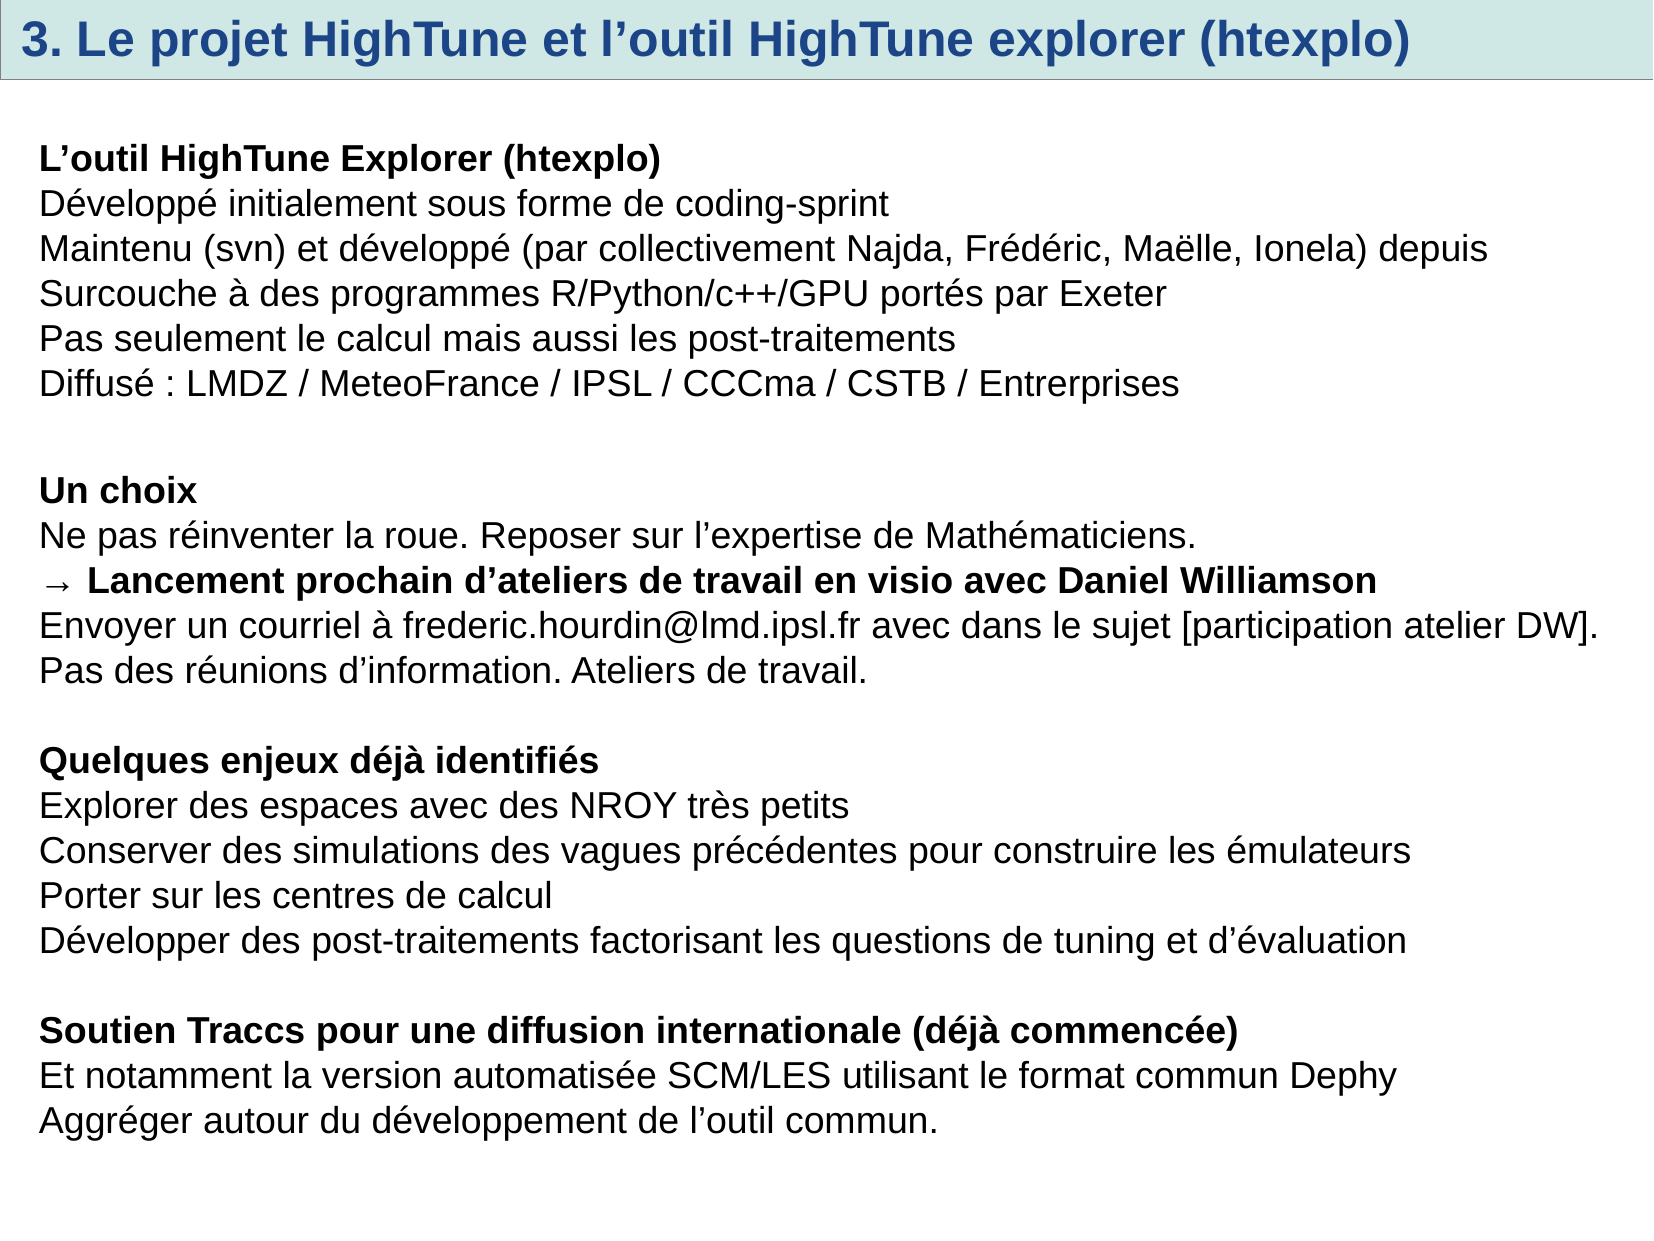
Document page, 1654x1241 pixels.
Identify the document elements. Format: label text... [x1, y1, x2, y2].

text_box [0, 0, 1653, 80]
text_box 3. Le projet HighTune et l’outil HighTune explorer (htexplo) [6, 3, 1428, 75]
text_box L’outil HighTune Explorer (htexplo) Développé initialement sous forme de coding-sprint Maintenu (svn) et développé (par collectivement Najda, Frédéric, Maëlle, Ionela) depuis Surcouche à des programmes R/Python/c++/GPU portés par Exeter Pas seulement le calcul mais aussi les post-traitements Diffusé : LMDZ / MeteoFrance / IPSL / CCCma / CSTB / Entrerprises Un choix Ne pas réinventer la roue. Reposer sur l’expertise de Mathématiciens. → Lancement prochain d’ateliers de travail en visio avec Daniel Williamson Envoyer un courriel à frederic.hourdin@lmd.ipsl.fr avec dans le sujet [participation atelier DW]. Pas des réunions d’information. Ateliers de travail. Quelques enjeux déjà identifiés Explorer des espaces avec des NROY très petits Conserver des simulations des vagues précédentes pour construire les émulateurs Porter sur les centres de calcul Développer des post-traitements factorisant les questions de tuning et d’évaluation Soutien Traccs pour une diffusion internationale (déjà commencée) Et notamment la version automatisée SCM/LES utilisant le format commun Dephy Aggréger autour du développement de l’outil commun. [39, 134, 1620, 1061]
